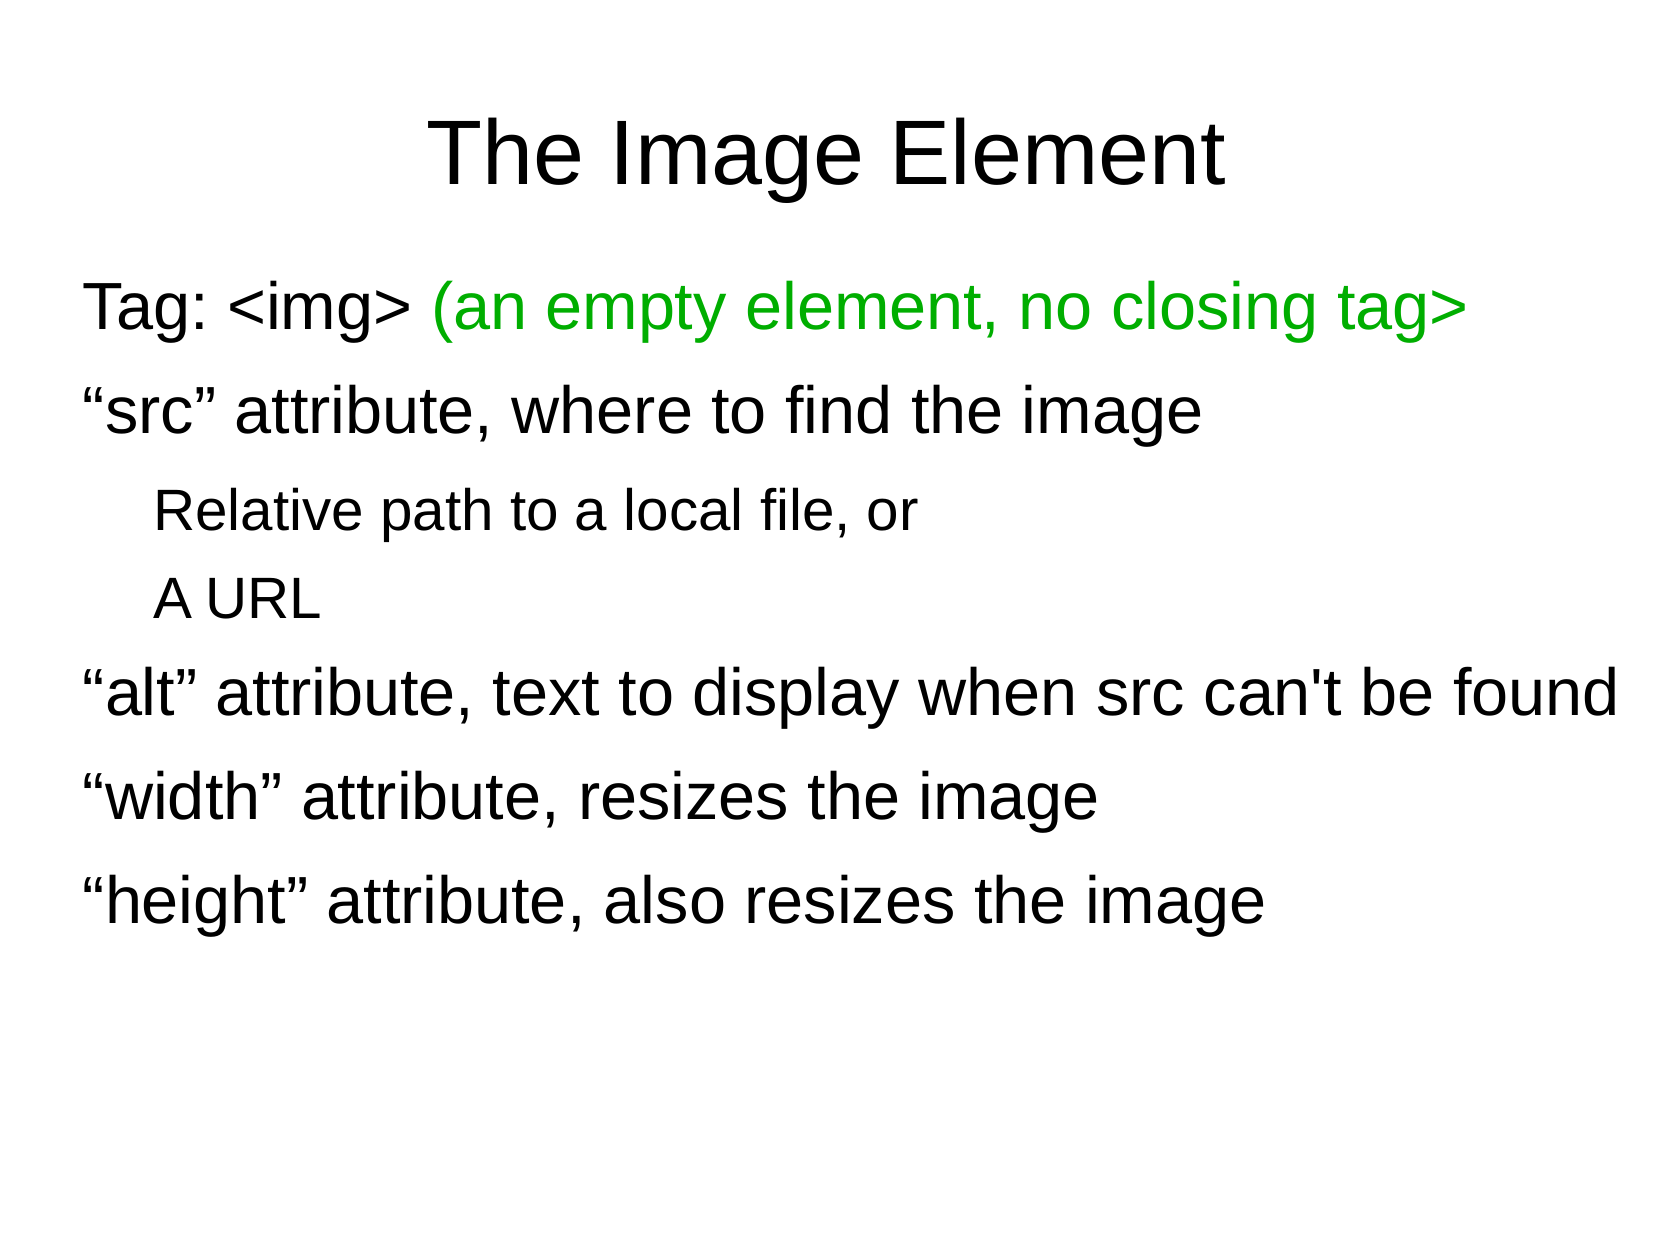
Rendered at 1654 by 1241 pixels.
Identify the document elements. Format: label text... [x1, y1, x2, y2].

list Tag: <img> (an empty element, no closing tag> “src” attribute, where to find the image Relative path to a local file, or A URL “alt” attribute, text to display when src can't be found “width” attribute, resizes the image “height” attribute, also resizes the image [11, 269, 1651, 1088]
title The Image Element [82, 49, 1571, 257]
